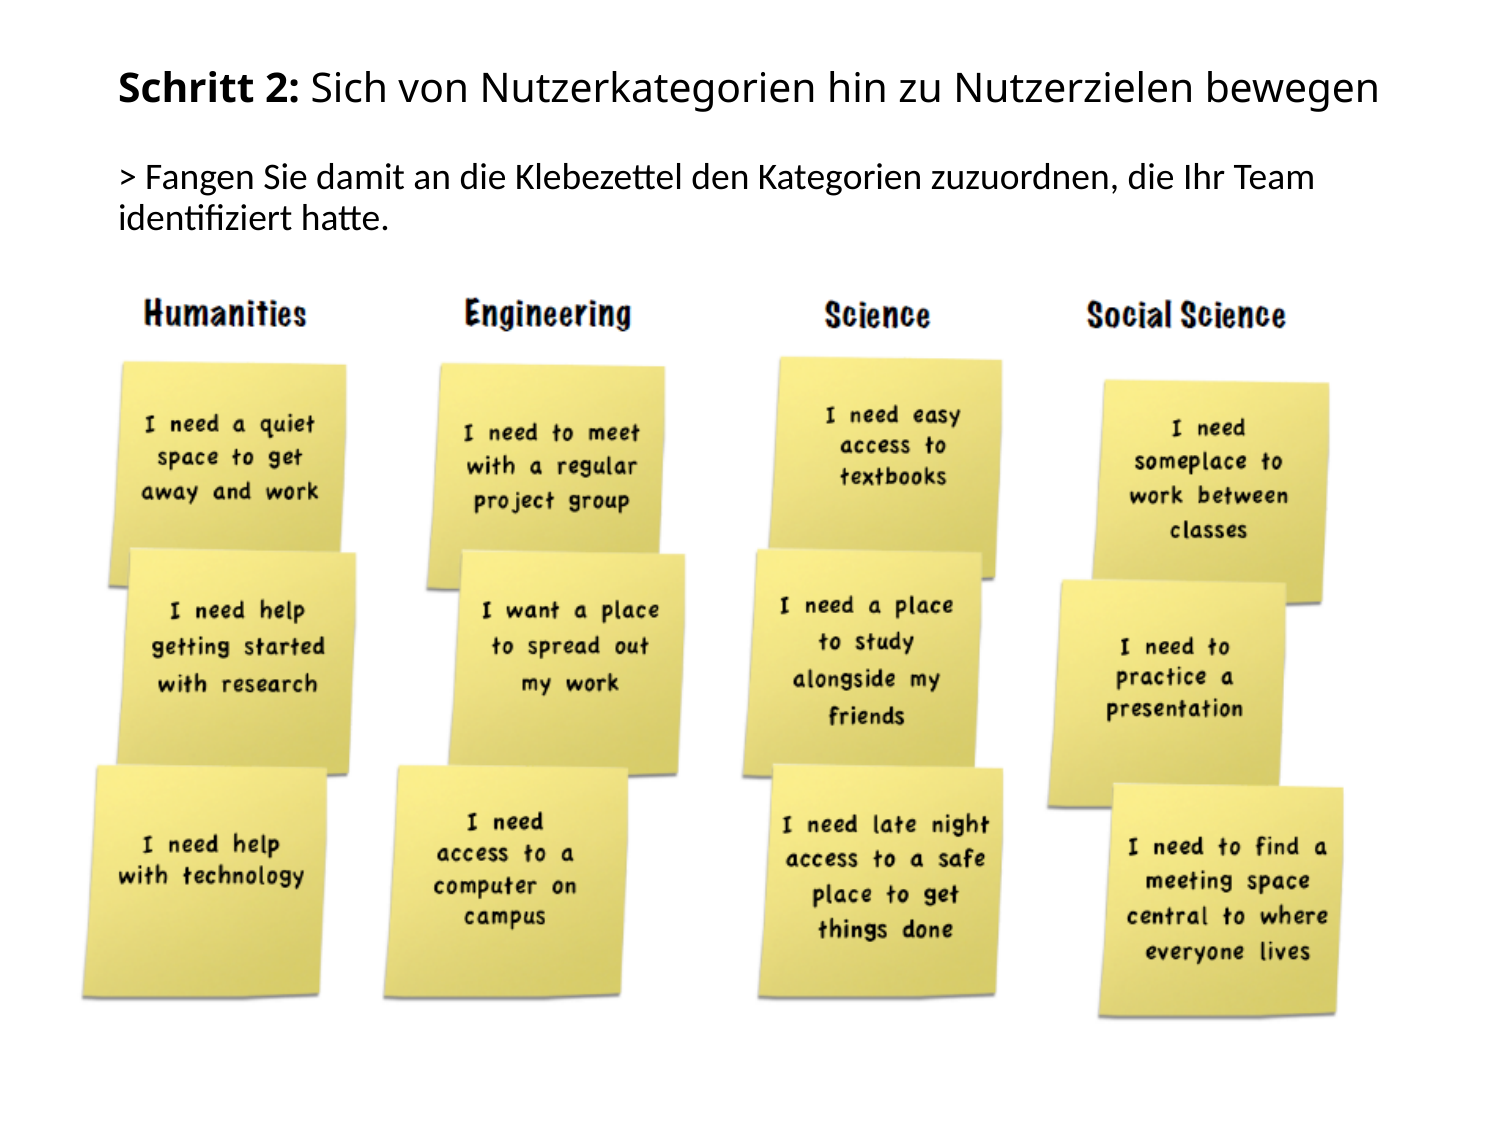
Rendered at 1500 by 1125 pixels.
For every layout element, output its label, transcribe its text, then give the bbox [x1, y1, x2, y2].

title Schritt 2: Sich von Nutzerkategorien hin zu Nutzerzielen bewegen [103, 59, 1397, 122]
list > Fangen Sie damit an die Klebezettel den Kategorien zuzuordnen, die Ihr Team identifiziert hatte. [103, 149, 1397, 268]
picture [47, 268, 1397, 1065]
